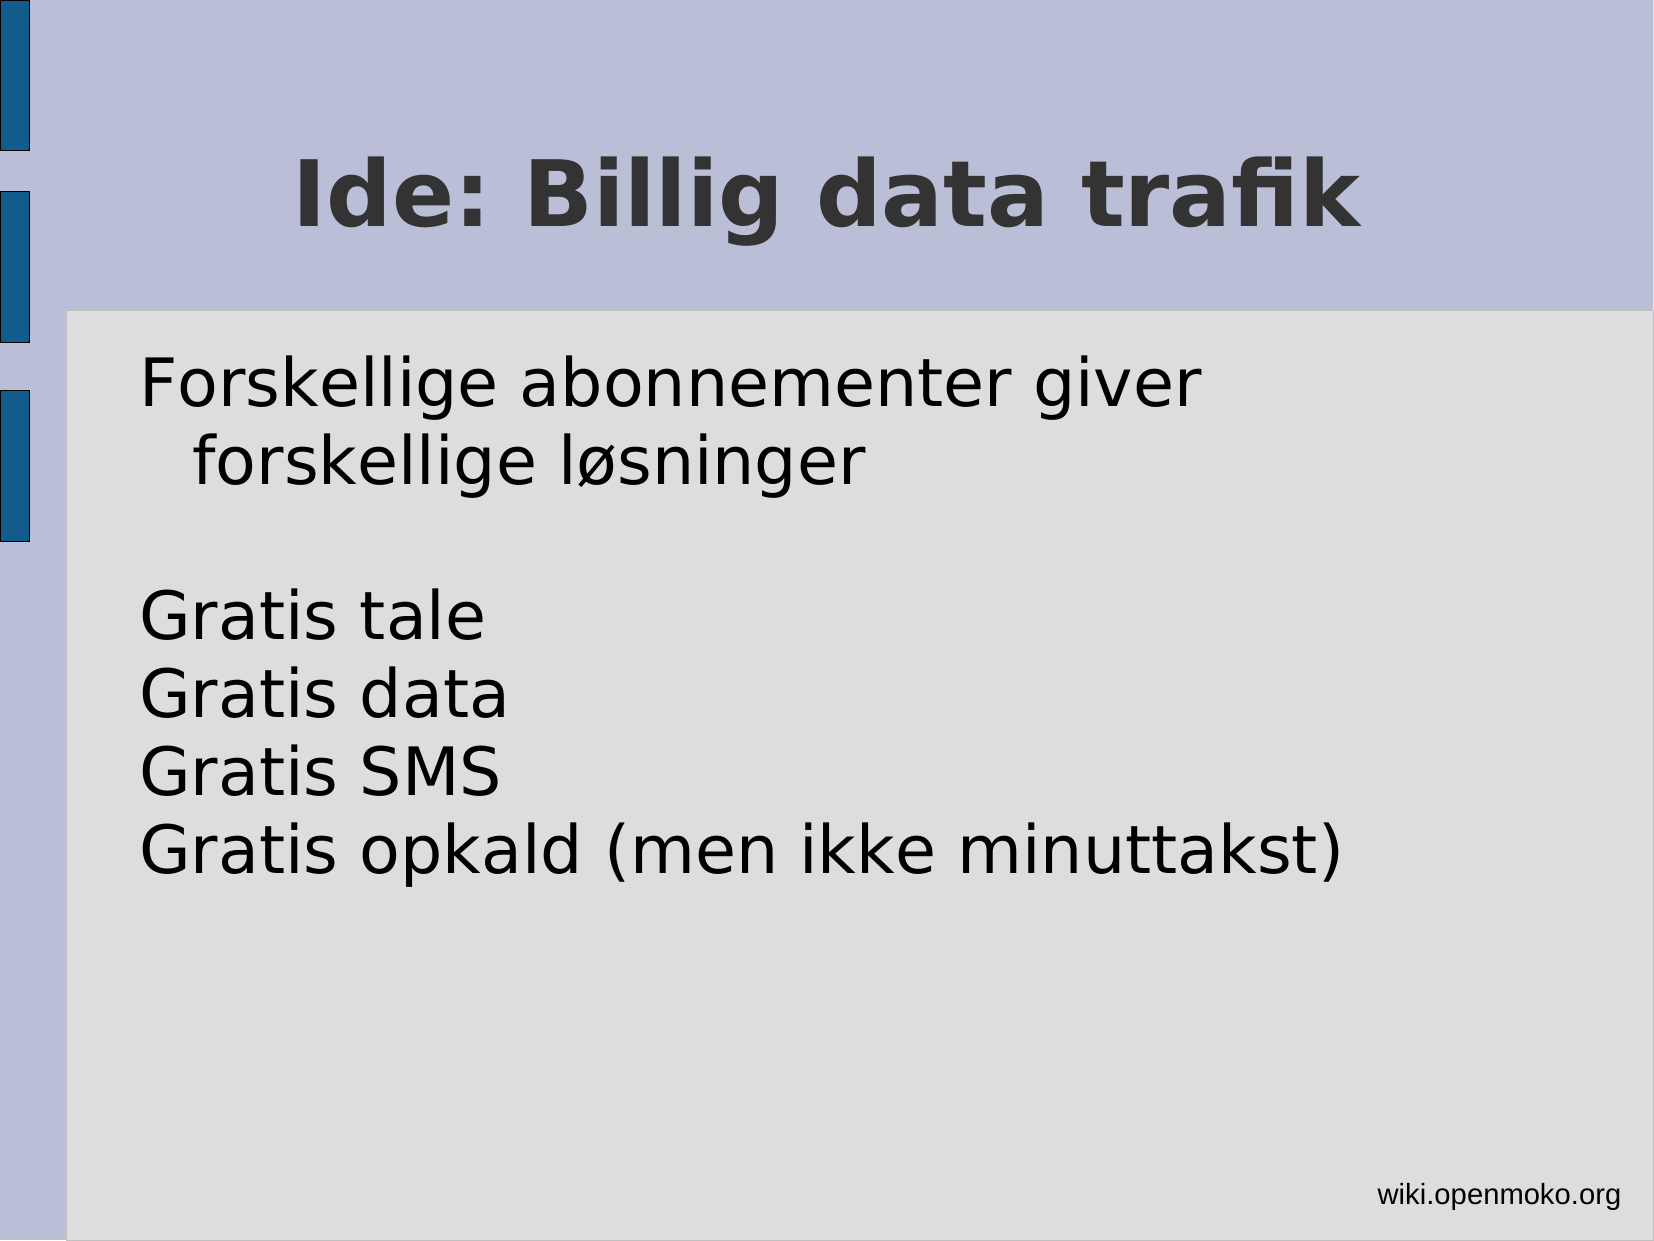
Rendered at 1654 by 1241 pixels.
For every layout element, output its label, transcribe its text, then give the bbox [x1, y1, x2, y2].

title Ide: Billig data trafik [121, 91, 1534, 299]
list Forskellige abonnementer giver forskellige løsninger Gratis tale Gratis data Gratis SMS Gratis opkald (men ikke minuttakst) [121, 344, 1534, 1127]
